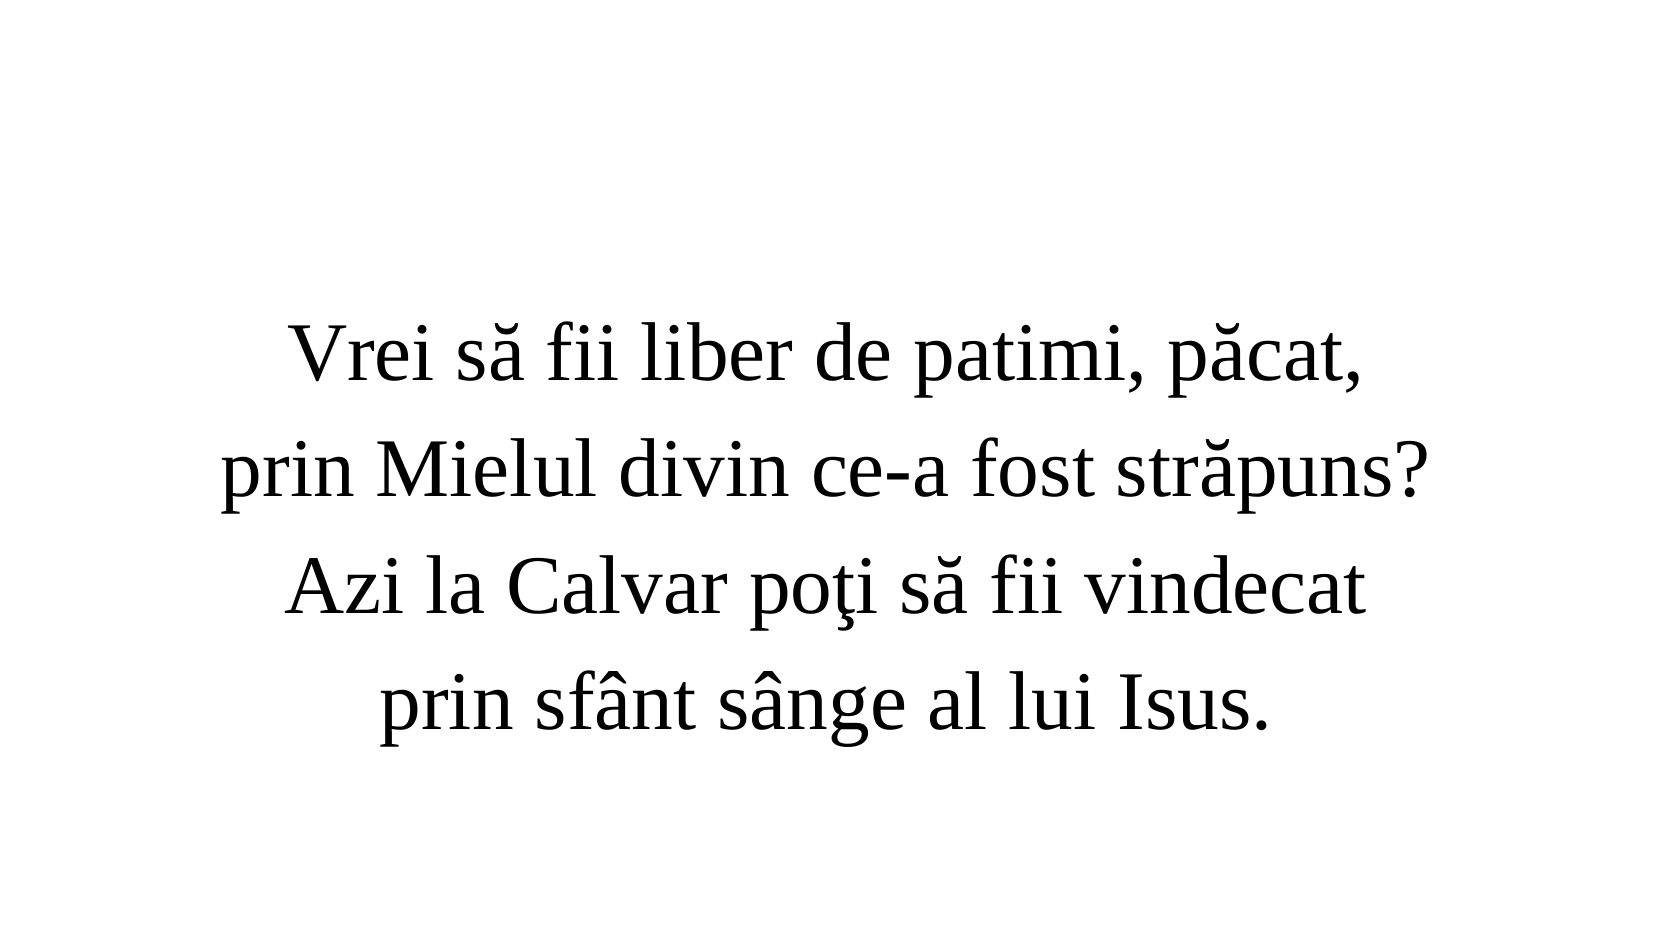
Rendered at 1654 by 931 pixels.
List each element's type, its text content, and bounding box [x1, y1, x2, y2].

subtitle Vrei să fii liber de patimi, păcat, prin Mielul divin ce-a fost străpuns? Azi la Calvar poţi să fii vindecat prin sfânt sânge al lui Isus. [0, 289, 1654, 671]
